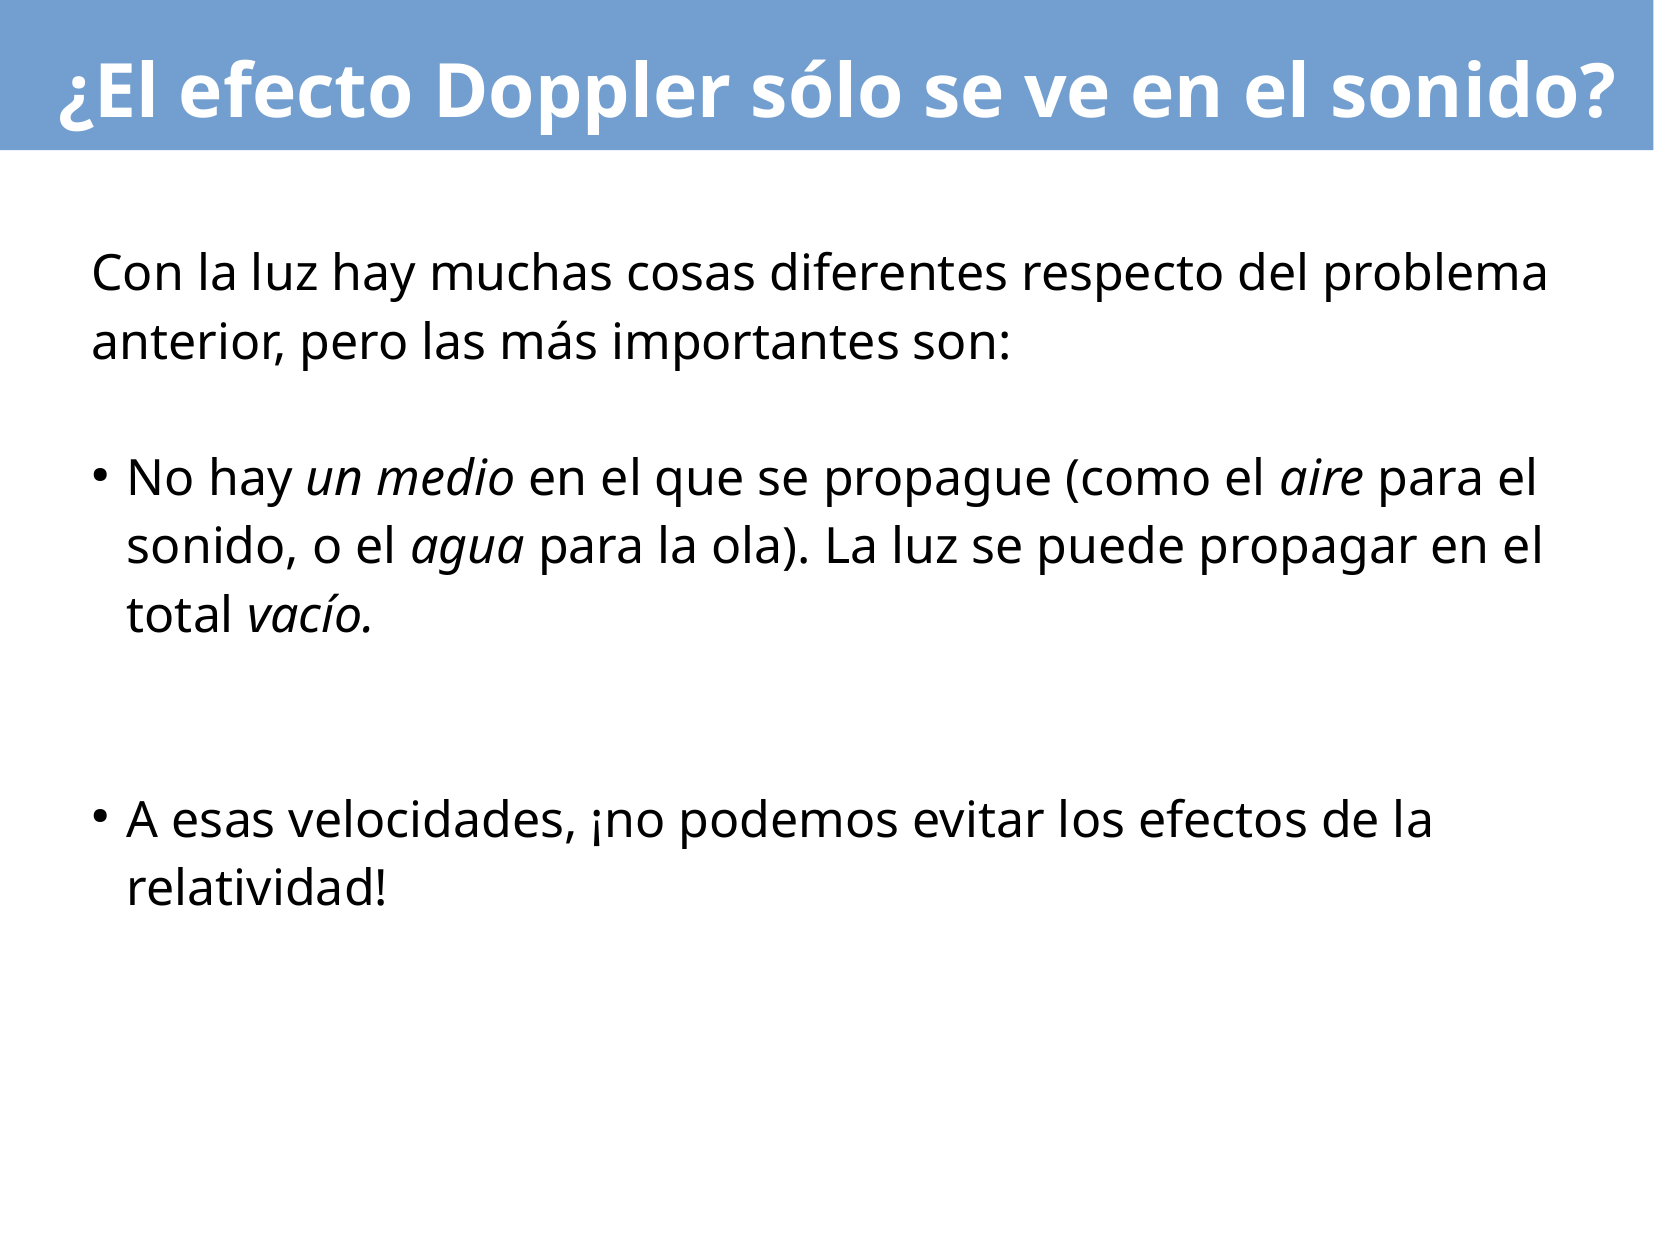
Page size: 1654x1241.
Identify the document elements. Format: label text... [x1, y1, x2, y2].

text_box ¿El efecto Doppler sólo se ve en el sonido? [44, 30, 1480, 135]
text_box [0, 0, 1654, 151]
text_box Con la luz hay muchas cosas diferentes respecto del problema anterior, pero las más importantes son: No hay un medio en el que se propague (como el aire para el sonido, o el agua para la ola). La luz se puede propagar en el total vacío. A esas velocidades, ¡no podemos evitar los efectos de la relatividad! [76, 229, 1577, 905]
